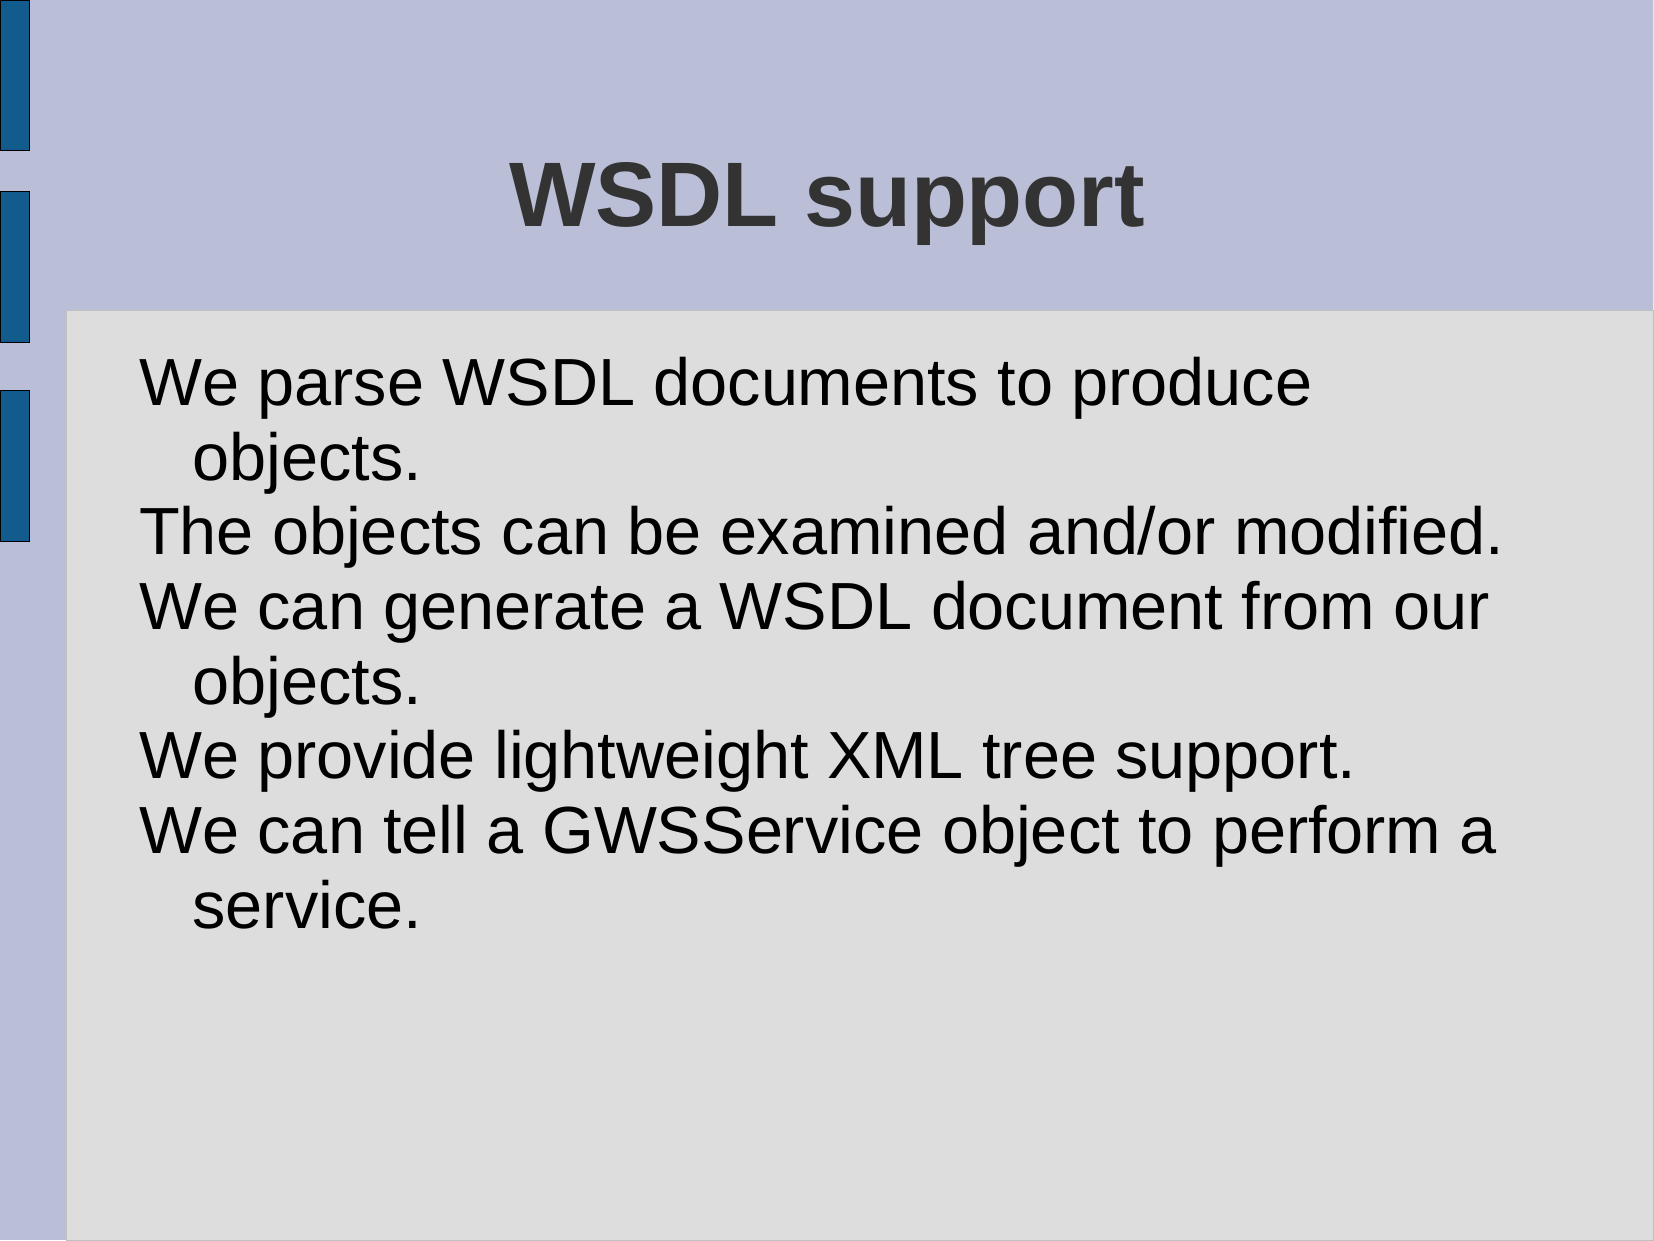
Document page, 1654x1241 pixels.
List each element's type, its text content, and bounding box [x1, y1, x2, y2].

list We parse WSDL documents to produce objects. The objects can be examined and/or modified. We can generate a WSDL document from our objects. We provide lightweight XML tree support. We can tell a GWSService object to perform a service. [121, 344, 1534, 1112]
title WSDL support [121, 98, 1534, 291]
